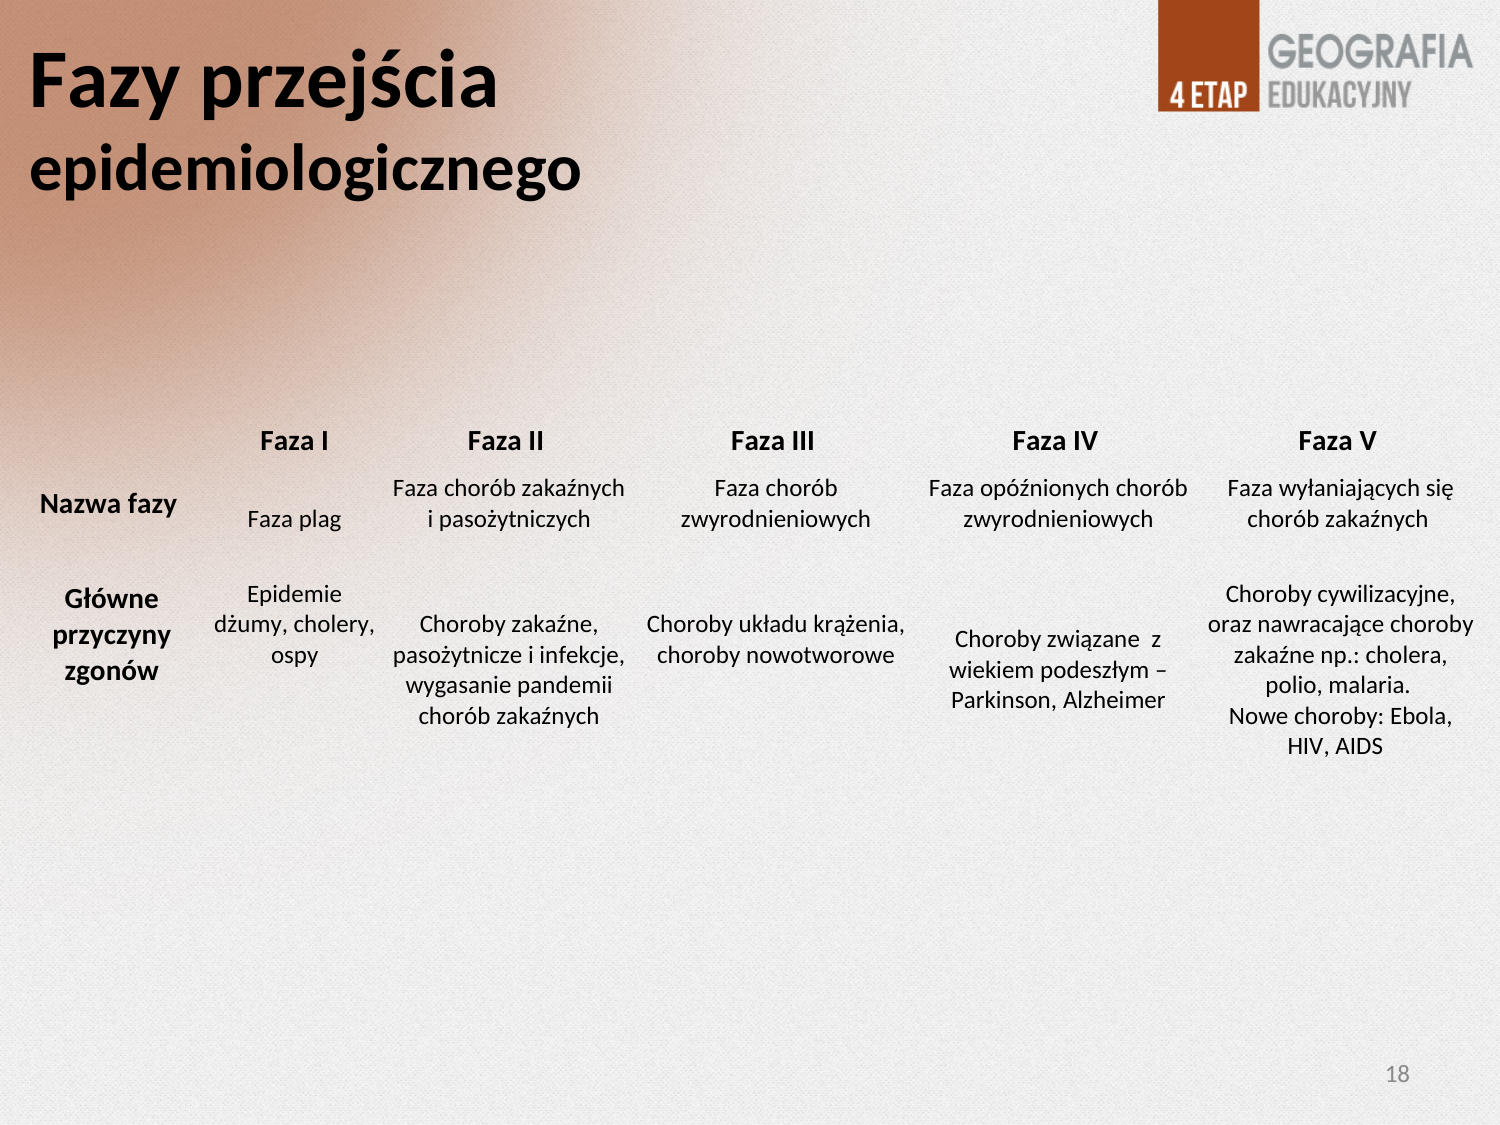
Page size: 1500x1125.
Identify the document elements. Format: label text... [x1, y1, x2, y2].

table_cell Faza chorób zwyrodnieniowych [635, 456, 917, 547]
table_cell Główne przyczyny zgonów [18, 547, 206, 789]
text_box Fazy przejścia epidemiologicznego [14, 16, 1365, 212]
table_cell Faza opóźnionych chorób zwyrodnieniowych [917, 456, 1200, 547]
table_header Faza IV [917, 421, 1200, 456]
table_cell Choroby zakaźne, pasożytnicze i infekcje, wygasanie pandemii chorób zakaźnych [384, 547, 635, 789]
table_header Faza V [1200, 421, 1482, 456]
table_cell Choroby układu krążenia, choroby nowotworowe [635, 547, 917, 789]
table_cell Faza chorób zakaźnych i pasożytniczych [384, 456, 635, 547]
table_header Faza II [384, 421, 635, 456]
table_cell Faza wyłaniających się chorób zakaźnych [1200, 456, 1482, 547]
picture [0, 0, 1500, 1125]
table_cell Nazwa fazy [18, 456, 206, 547]
table_cell Epidemie dżumy, cholery, ospy [206, 547, 384, 789]
table_cell Faza plag [206, 456, 384, 547]
table_header Faza I [206, 421, 384, 456]
table_header Faza III [635, 421, 917, 456]
text_box <numer> [1074, 1042, 1426, 1103]
table_cell Choroby związane z wiekiem podeszłym – Parkinson, Alzheimer [917, 547, 1200, 789]
table_cell Choroby cywilizacyjne, oraz nawracające choroby zakaźne np.: cholera, polio, malaria. Nowe choroby: Ebola, HIV, AIDS [1200, 547, 1482, 789]
table_header [18, 421, 206, 456]
